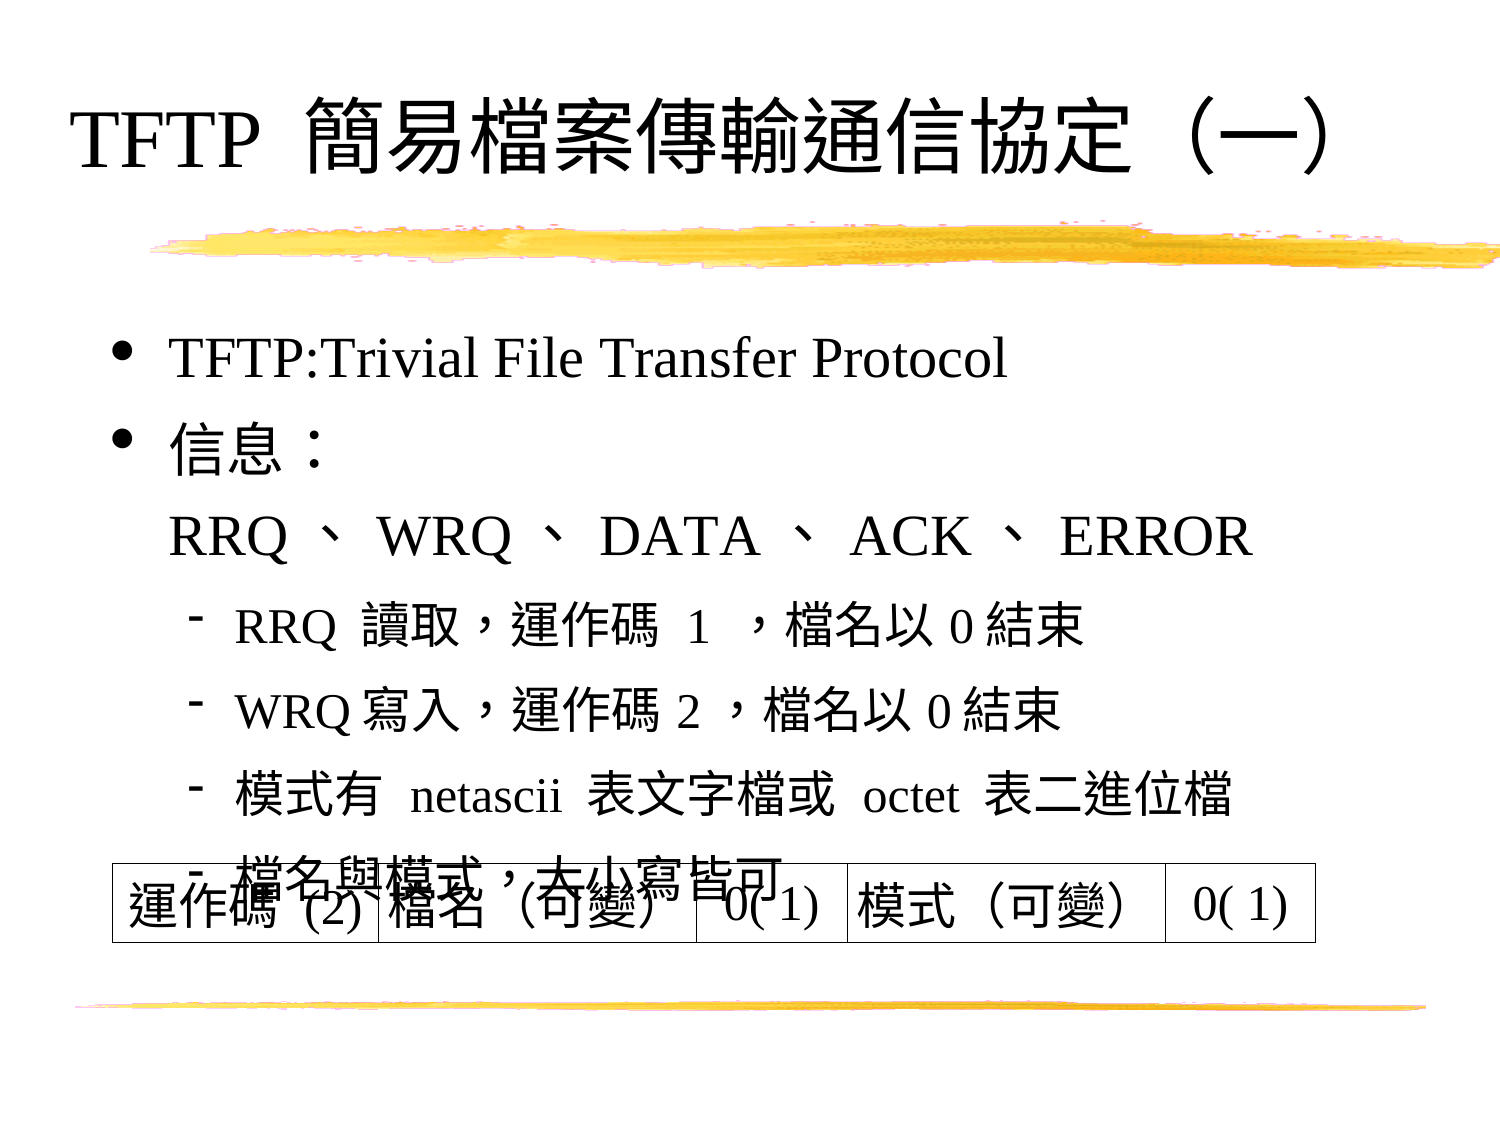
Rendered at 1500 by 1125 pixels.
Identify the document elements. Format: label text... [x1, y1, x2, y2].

title TFTP 簡易檔案傳輸通信協定（一） [66, 44, 1388, 218]
picture [75, 999, 1426, 1013]
list TFTP:Trivial File Transfer Protocol 信息：RRQ、WRQ、DATA、ACK、ERROR RRQ 讀取，運作碼 1 ，檔名以0結束 WRQ寫入，運作碼2，檔名以0結束 模式有 netascii 表文字檔或 octet 表二進位檔 檔名與模式，大小寫皆可 [112, 324, 1445, 986]
text_box 0( 1) [1165, 863, 1316, 943]
text_box 檔名（可變） [378, 863, 696, 943]
text_box 0( 1) [696, 863, 847, 943]
text_box 模式（可變） [847, 863, 1165, 943]
text_box 運作碼 (2) [112, 863, 378, 943]
picture [150, 215, 1500, 279]
